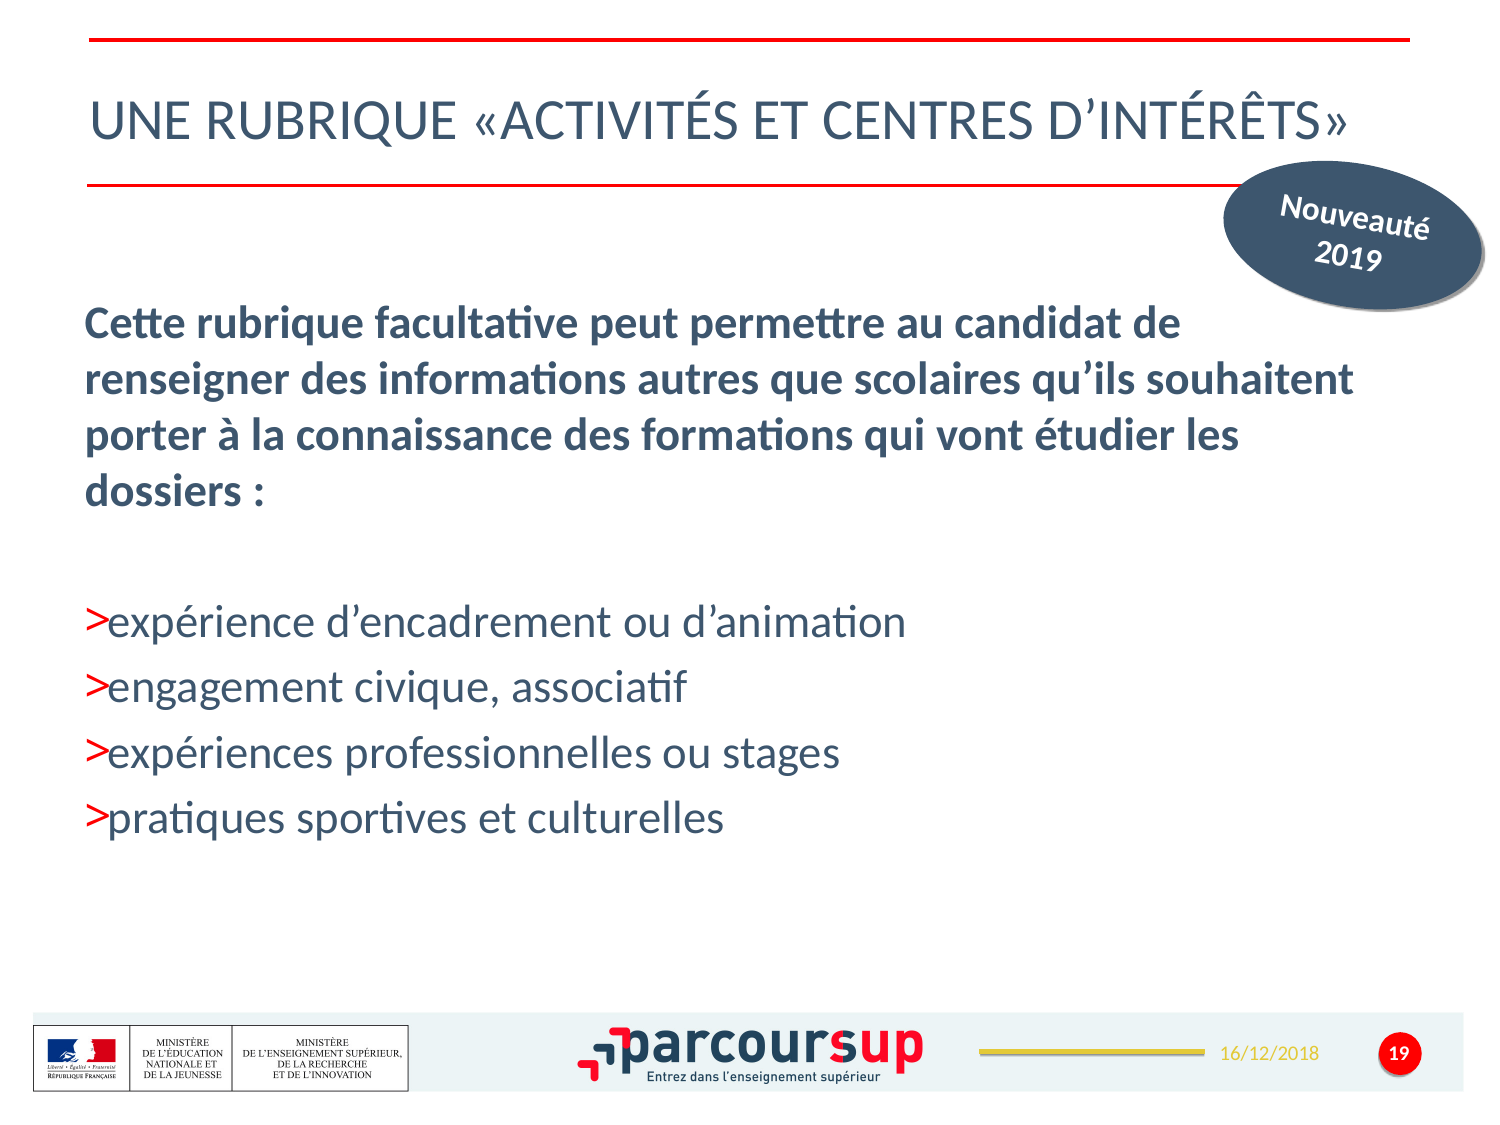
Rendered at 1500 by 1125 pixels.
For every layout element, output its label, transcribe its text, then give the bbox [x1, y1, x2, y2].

picture [0, 0, 1499, 1124]
slide_number <numéro> [1368, 1031, 1430, 1074]
text_box Nouveauté 2019 [1223, 160, 1482, 310]
text_box Cette rubrique facultative peut permettre au candidat de renseigner des informations autres que scolaires qu’ils souhaitent porter à la connaissance des formations qui vont étudier les dossiers : expérience d’encadrement ou d’animation engagement civique, associatif expériences professionnelles ou stages pratiques sportives et culturelles [69, 284, 1409, 926]
title Une rubrique «Activités et centres d’intérêts» [74, 48, 1430, 184]
